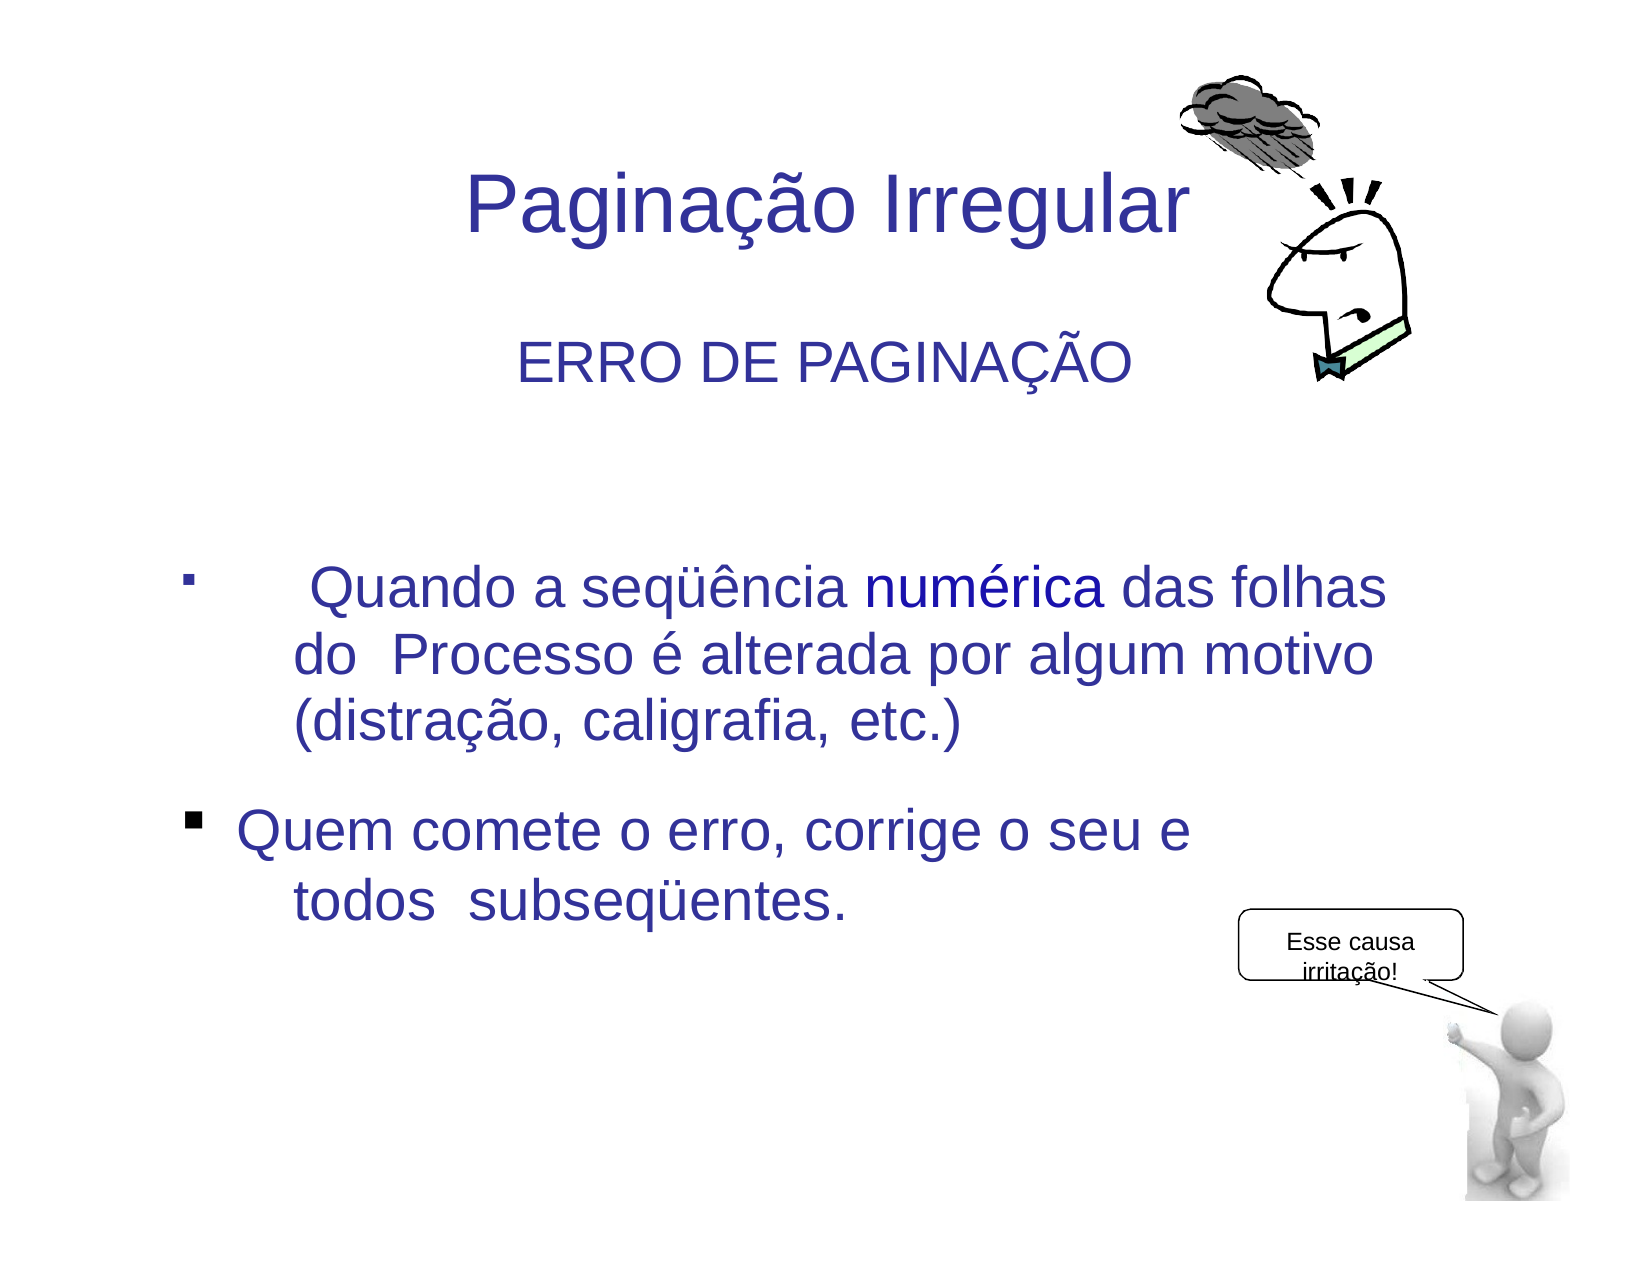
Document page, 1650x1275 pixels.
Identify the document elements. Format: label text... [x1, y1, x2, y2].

text_box [1373, 908, 1570, 1200]
title Paginação Irregular [462, 146, 1180, 252]
text_box [1180, 75, 1412, 321]
text_box ERRO DE PAGINAÇÃO Quando a seqüência numérica das folhas do Processo é alterada por algum motivo (distração, caligrafia, etc.) Quem comete o erro, corrige o seu e todos subseqüentes. Esse causa irritação! [176, 321, 1418, 982]
